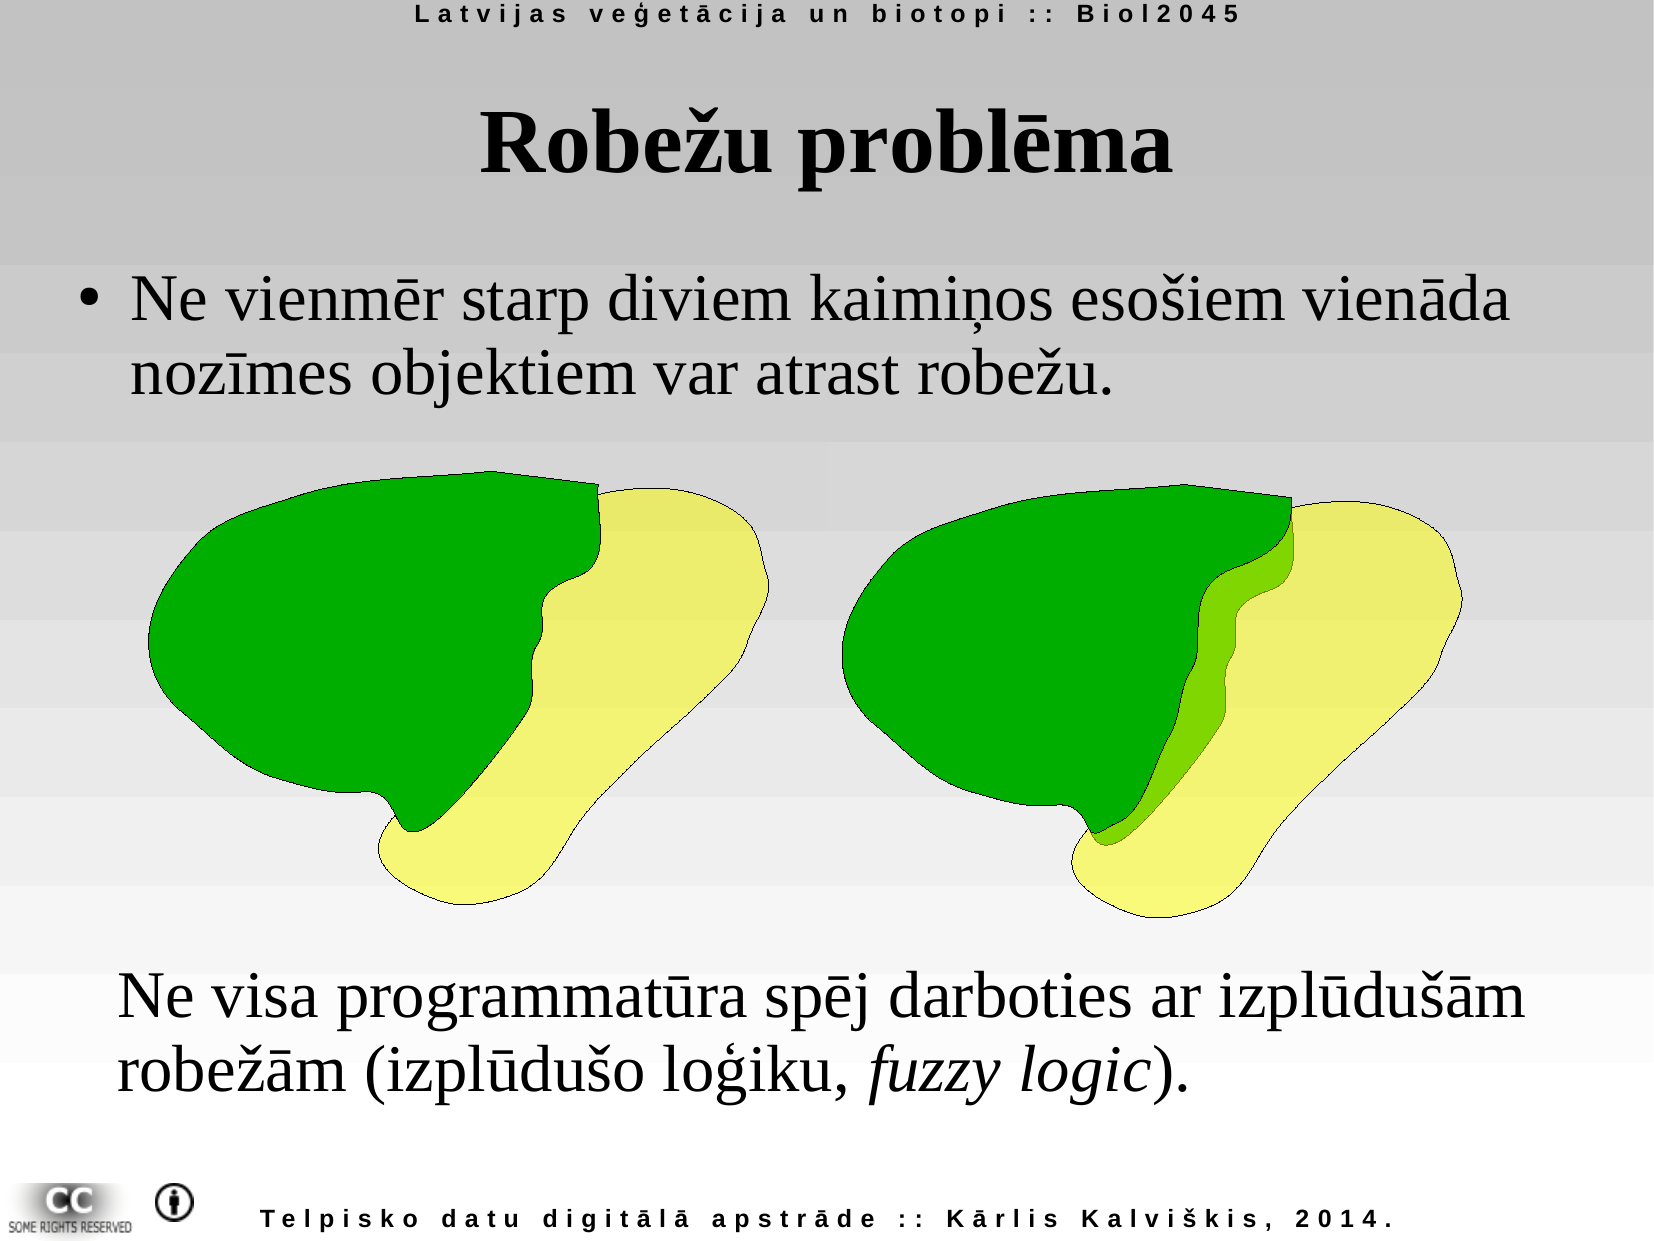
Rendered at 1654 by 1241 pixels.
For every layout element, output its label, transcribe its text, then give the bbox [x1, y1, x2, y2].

list Ne vienmēr starp diviem kaimiņos esošiem vienāda nozīmes objektiem var atrast robežu. [59, 261, 1596, 1175]
text_box [148, 471, 769, 905]
text_box [842, 484, 1463, 918]
picture [0, 0, 1654, 1241]
title Robežu problēma [59, 37, 1596, 246]
text_box Ne visa programmatūra spēj darboties ar izplūdušām robežām (izplūdušo loģiku, fuzzy logic). [117, 958, 1590, 1107]
